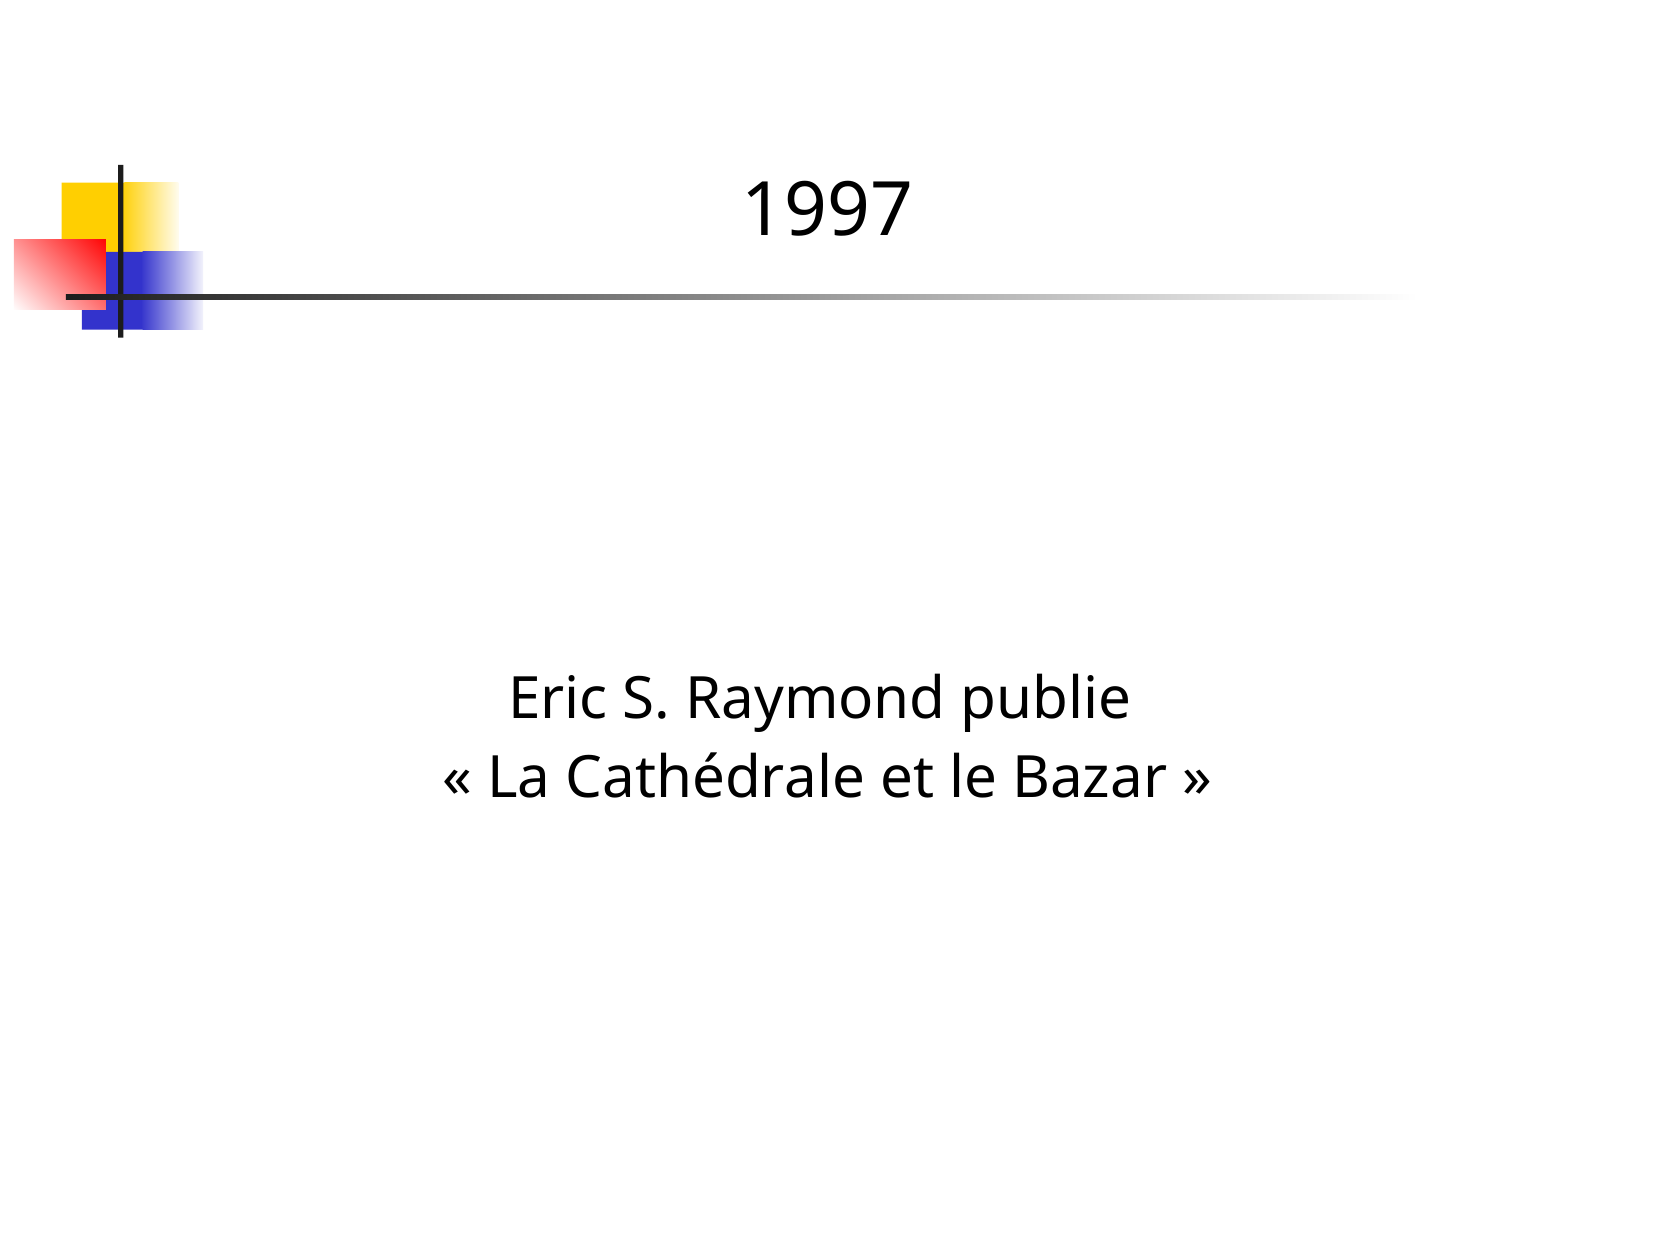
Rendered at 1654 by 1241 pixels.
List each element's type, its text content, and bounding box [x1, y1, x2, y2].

subtitle Eric S. Raymond publie « La Cathédrale et le Bazar » [121, 344, 1534, 1127]
title 1997 [121, 102, 1534, 311]
